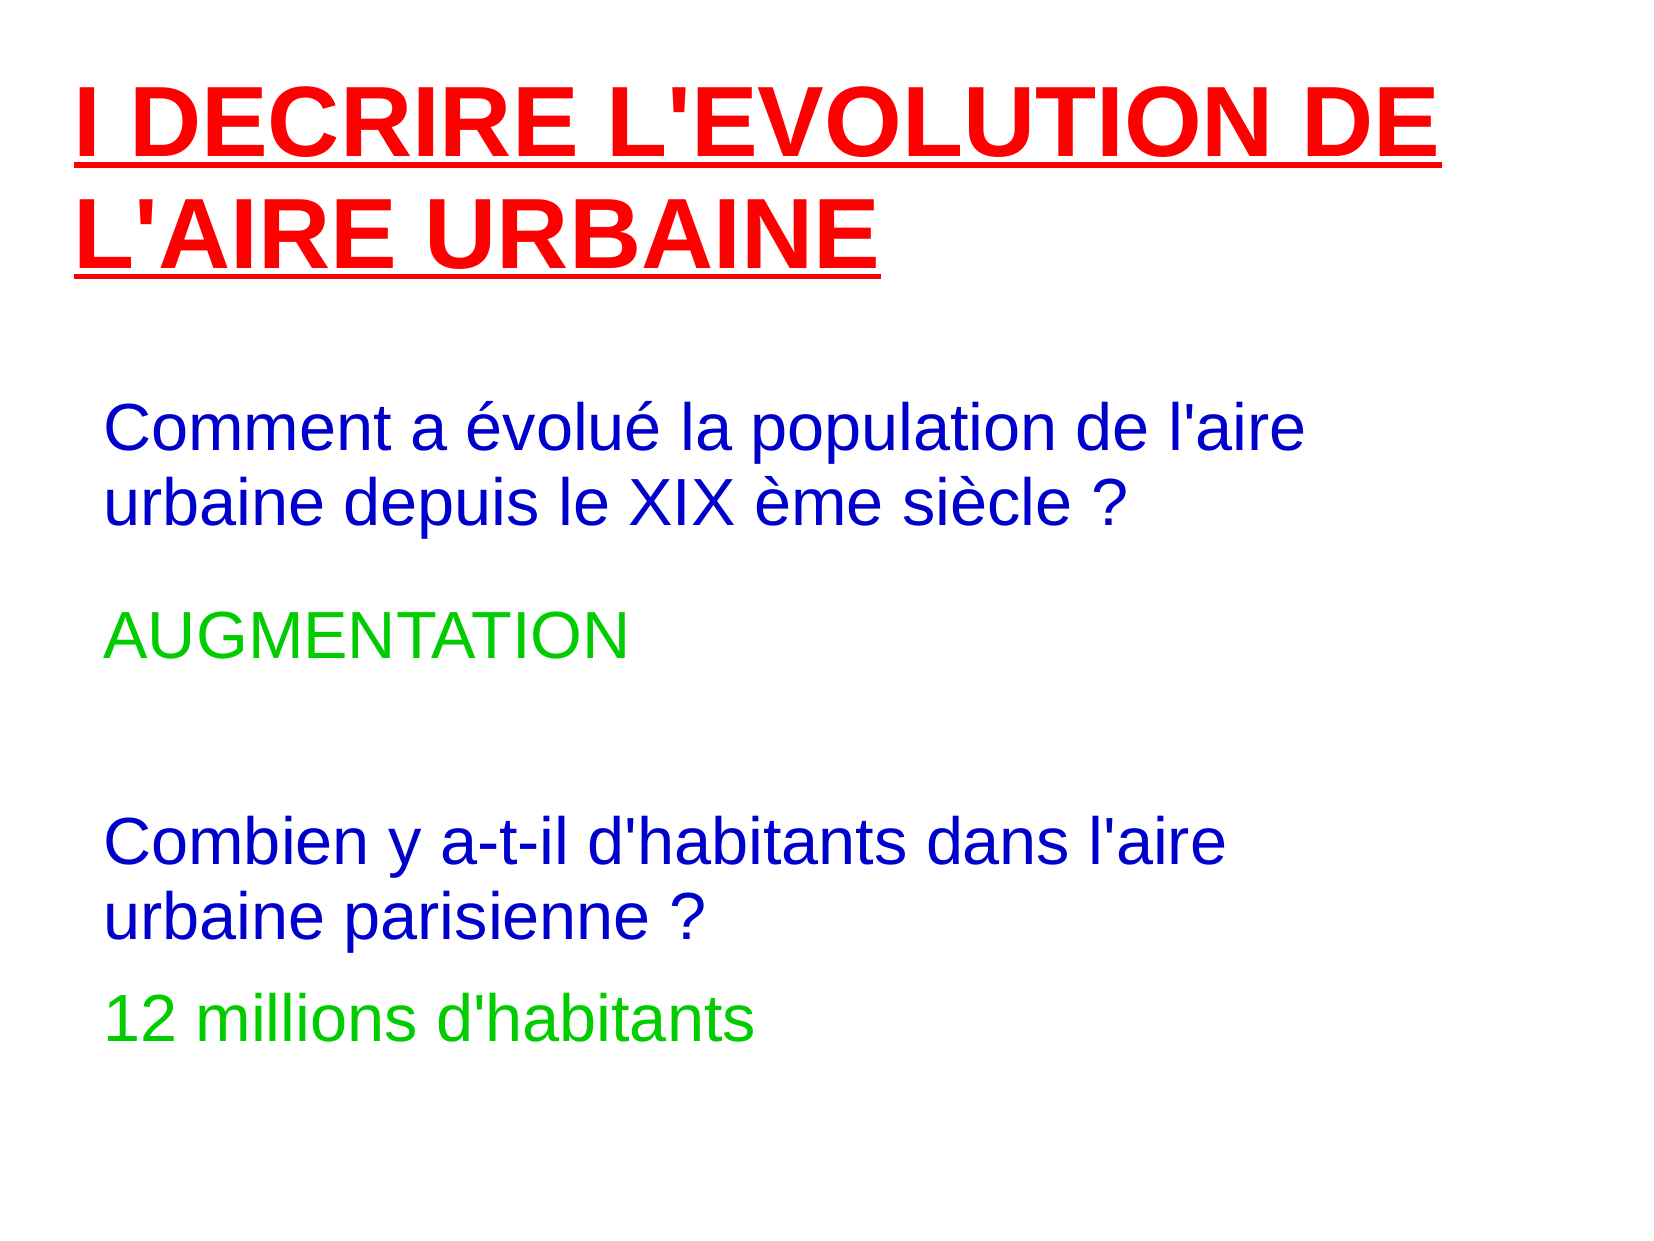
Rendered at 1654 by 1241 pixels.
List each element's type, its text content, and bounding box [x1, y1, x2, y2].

text_box I DECRIRE L'EVOLUTION DE L'AIRE URBAINE [59, 59, 1595, 298]
text_box 12 millions d'habitants [88, 973, 1447, 1063]
text_box Comment a évolué la population de l'aire urbaine depuis le XIX ème siècle ? [88, 382, 1447, 548]
text_box AUGMENTATION [88, 590, 1447, 681]
text_box Combien y a-t-il d'habitants dans l'aire urbaine parisienne ? [88, 797, 1447, 962]
